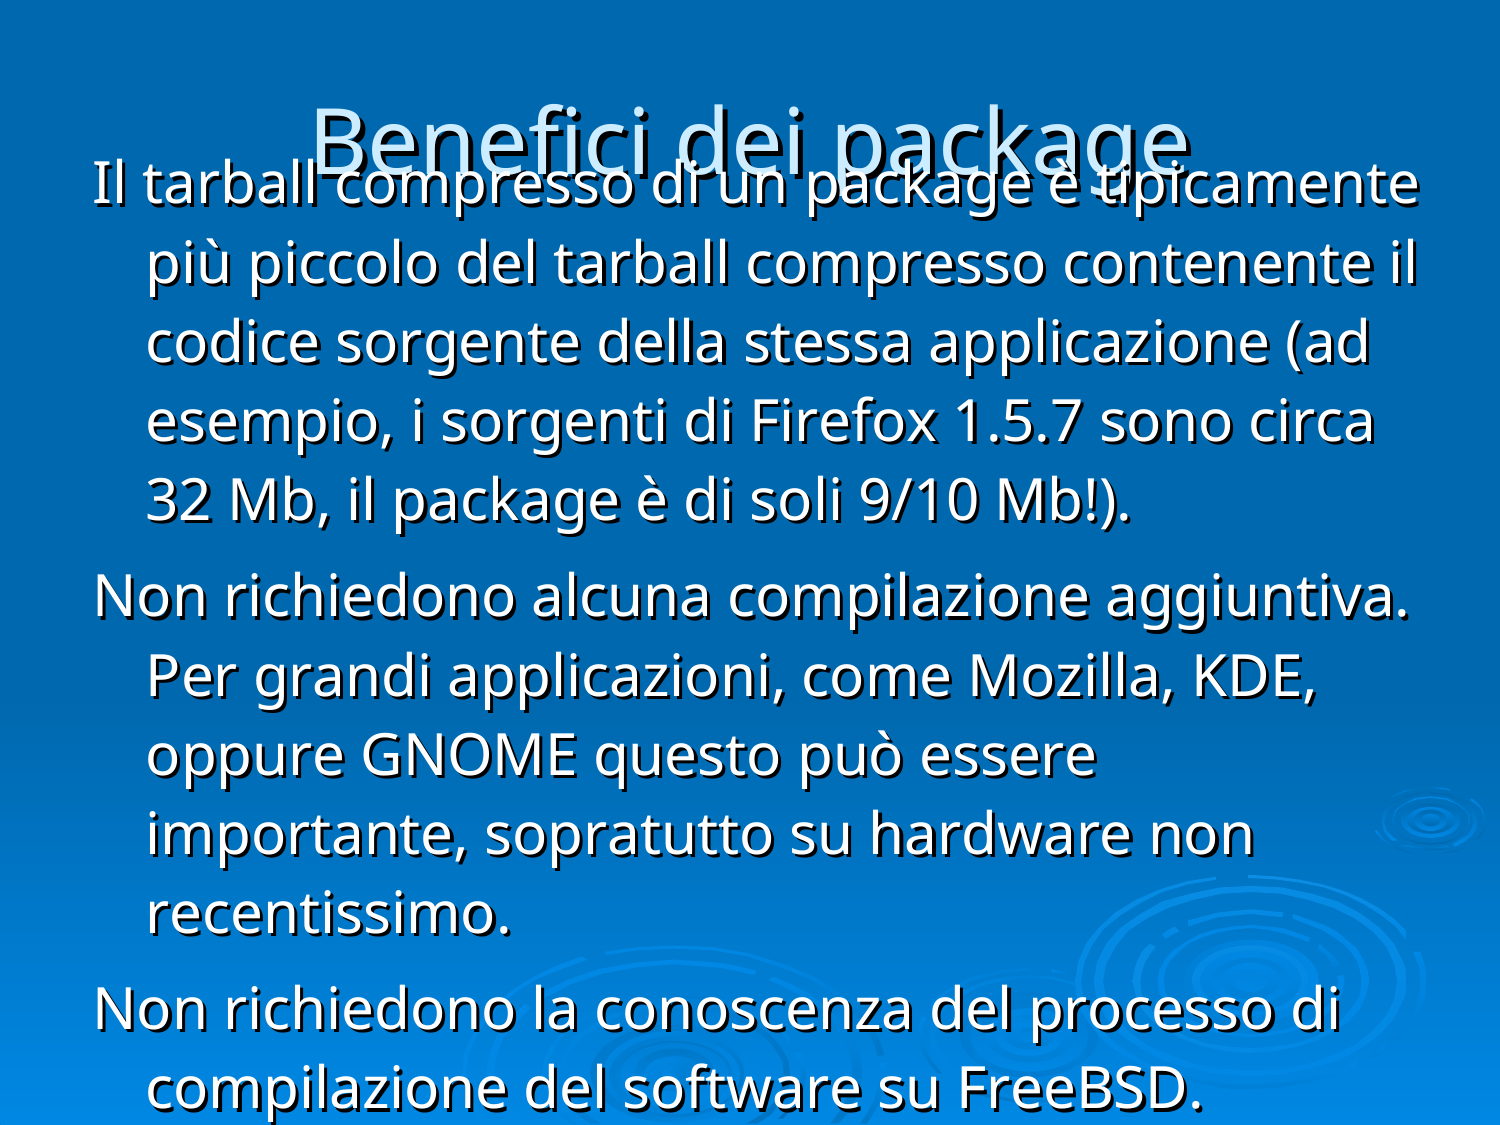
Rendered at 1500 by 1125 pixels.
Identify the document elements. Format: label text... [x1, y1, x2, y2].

title Benefici dei package [75, 21, 1426, 231]
subtitle Il tarball compresso di un package è tipicamente più piccolo del tarball compresso contenente il codice sorgente della stessa applicazione (ad esempio, i sorgenti di Firefox 1.5.7 sono circa 32 Mb, il package è di soli 9/10 Mb!). Non richiedono alcuna compilazione aggiuntiva. Per grandi applicazioni, come Mozilla, KDE, oppure GNOME questo può essere importante, sopratutto su hardware non recentissimo. Non richiedono la conoscenza del processo di compilazione del software su FreeBSD. [75, 231, 1426, 1036]
